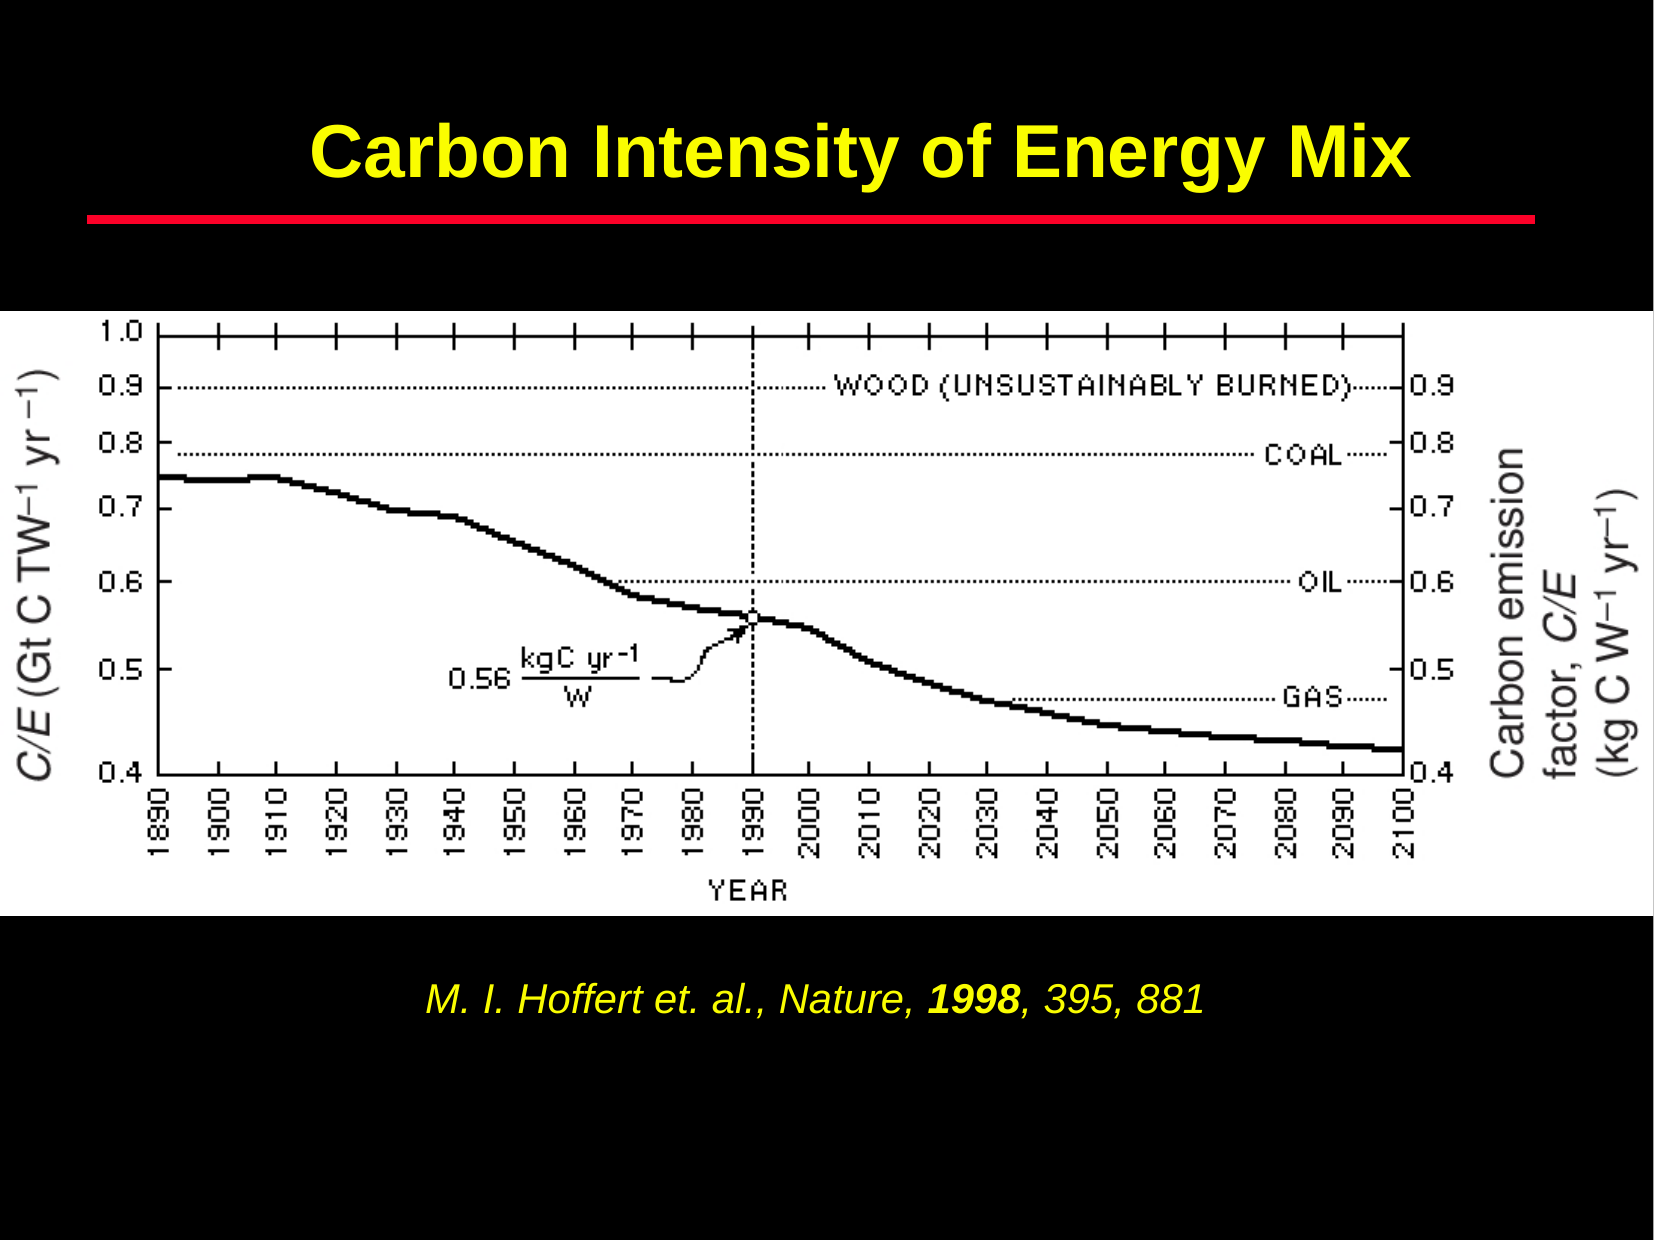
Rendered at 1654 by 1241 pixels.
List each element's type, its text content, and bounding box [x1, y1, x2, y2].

picture [0, 311, 1654, 916]
text_box Carbon Intensity of Energy Mix [294, 102, 1439, 202]
text_box M. I. Hoffert et. al., Nature, 1998, 395, 881 [410, 968, 1221, 1030]
